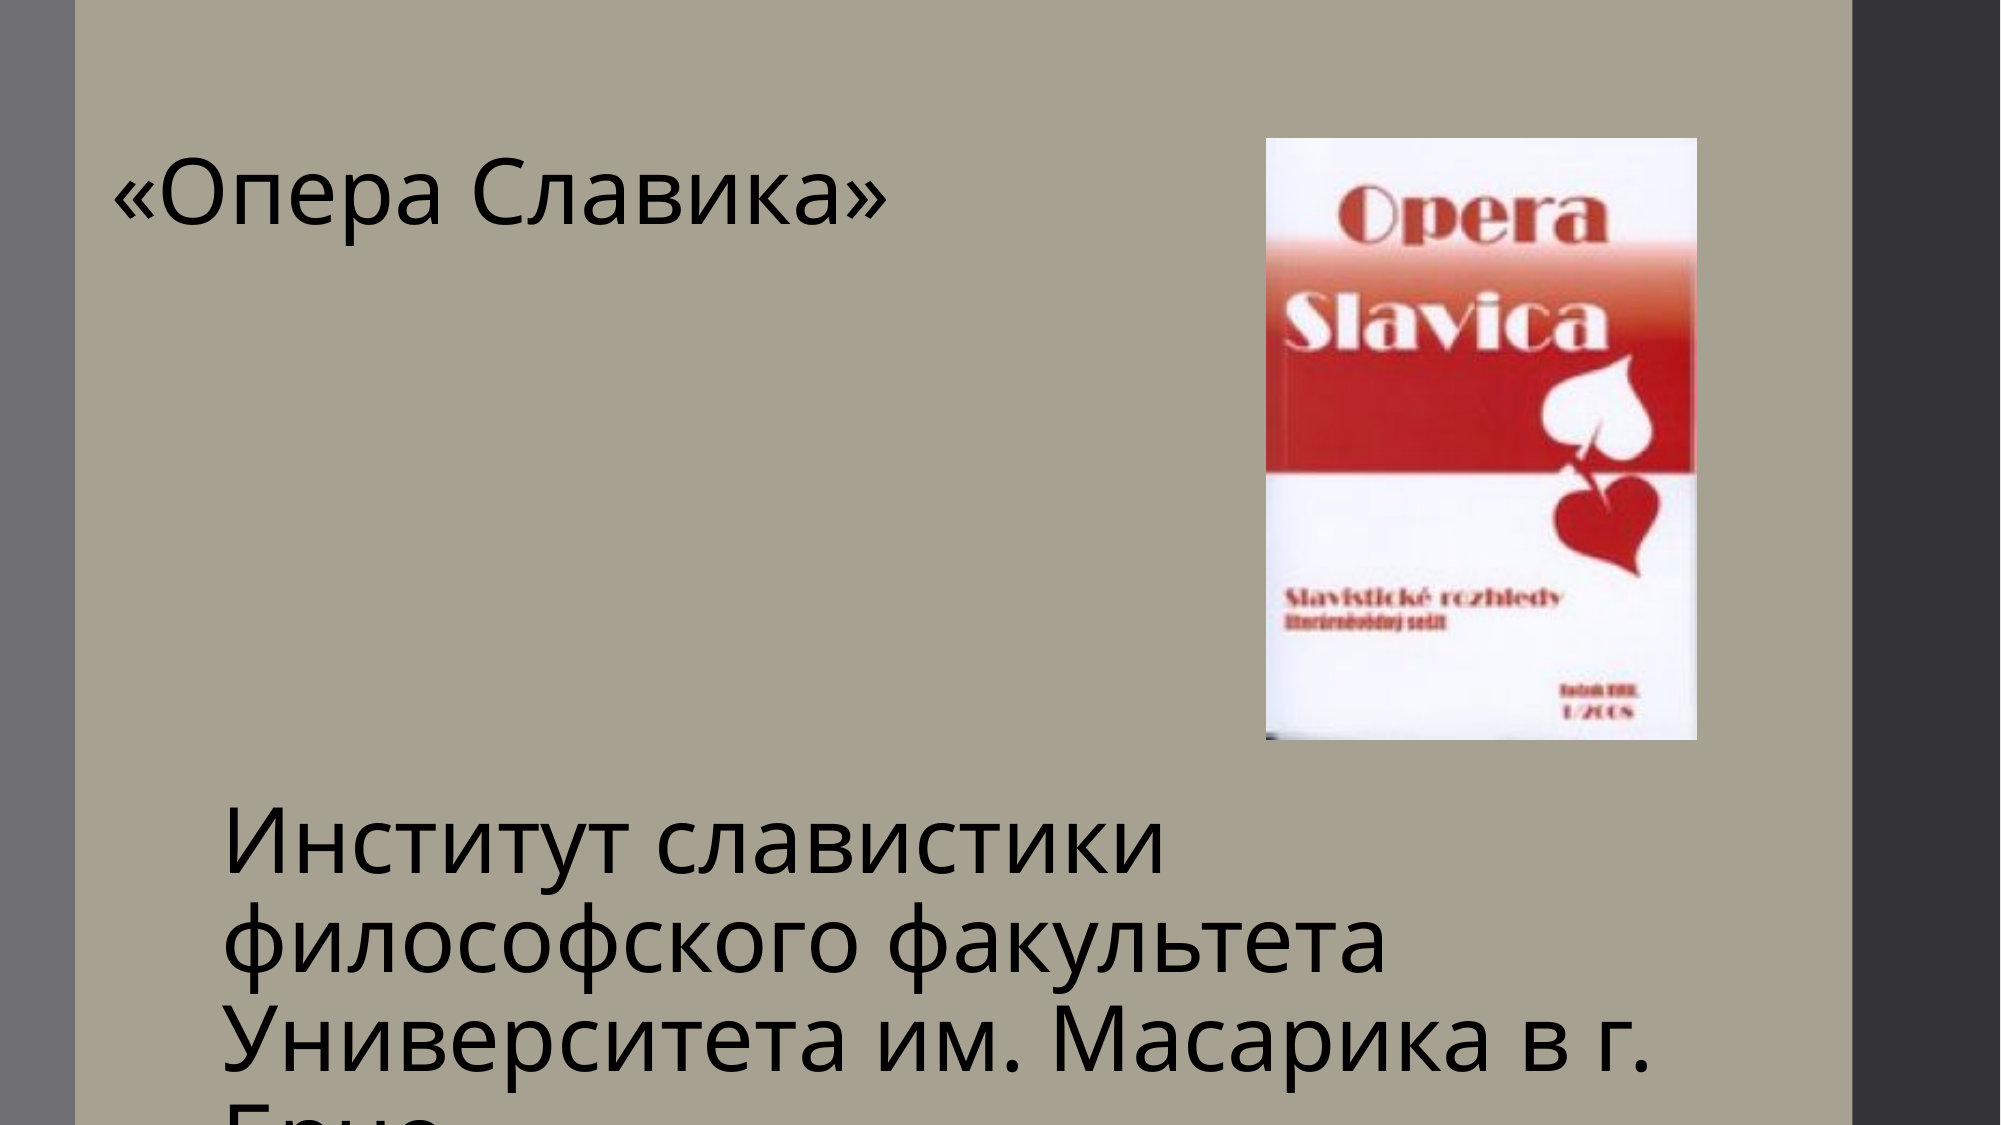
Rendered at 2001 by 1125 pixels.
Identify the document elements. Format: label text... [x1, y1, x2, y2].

title «Опера Славика» [96, 138, 1233, 404]
picture [1266, 138, 1697, 740]
subtitle Институт славистики философского факультета Университета им. Масарика в г. Брно [206, 787, 1752, 1065]
